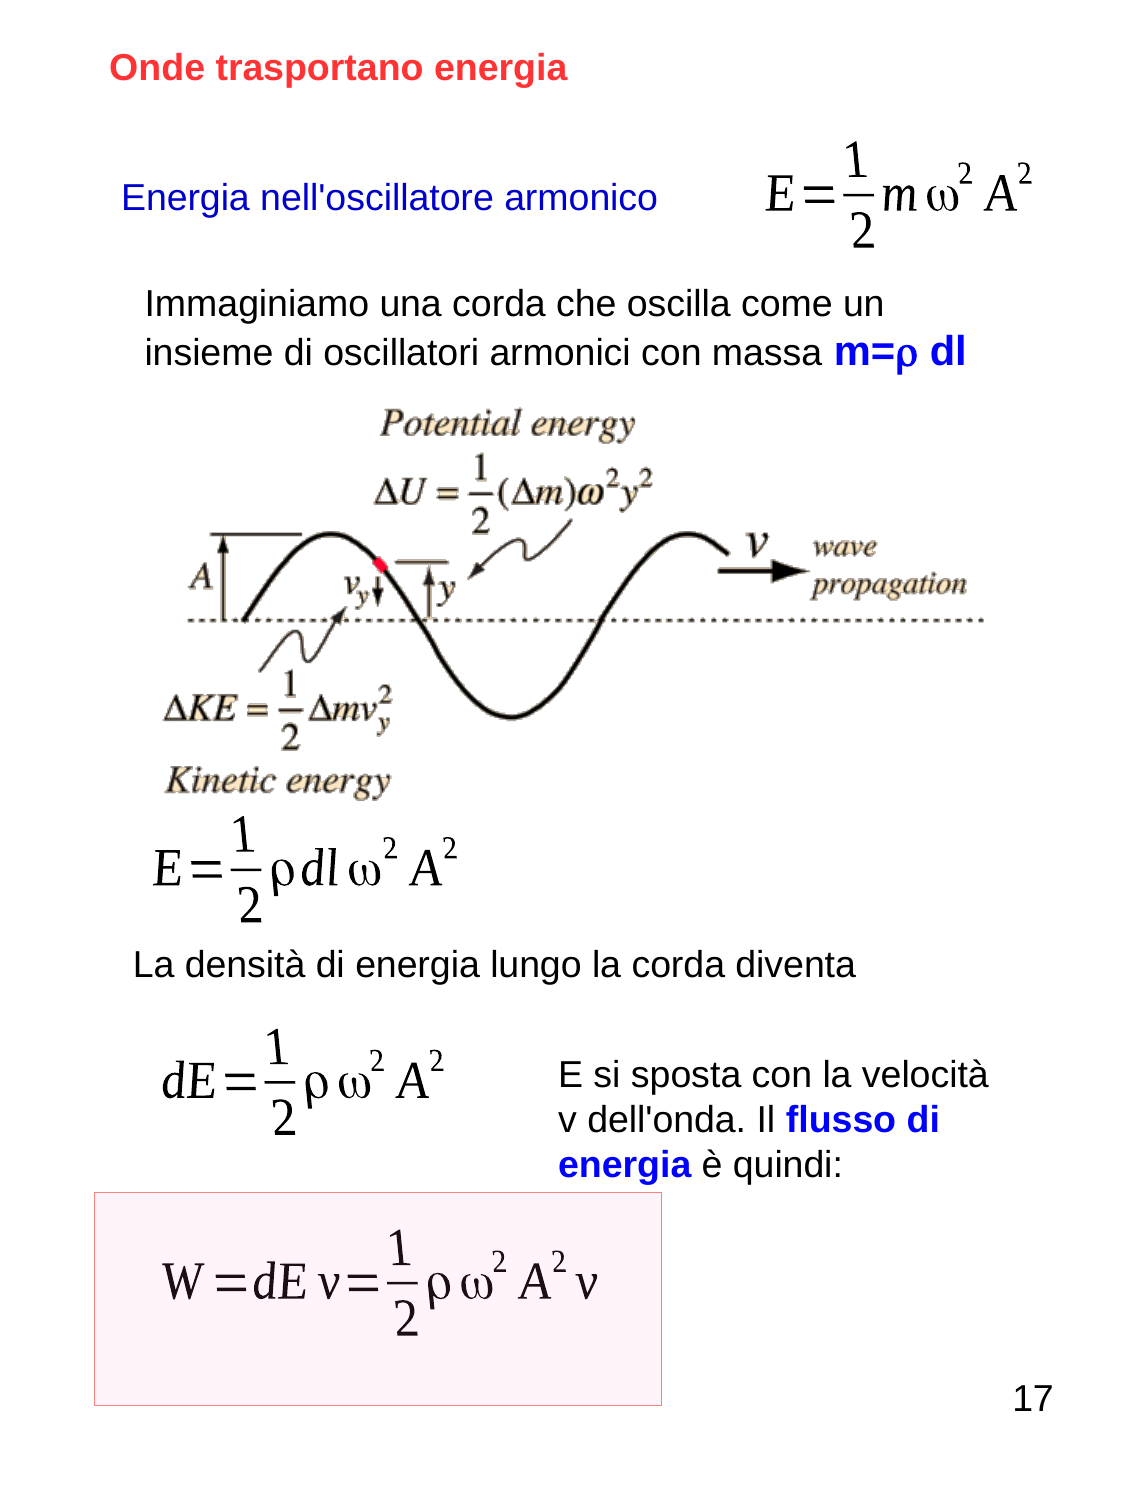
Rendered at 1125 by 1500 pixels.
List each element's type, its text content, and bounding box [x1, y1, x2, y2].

text_box Energia nell'oscillatore armonico [106, 165, 709, 226]
picture [146, 389, 1004, 812]
text_box Onde trasportano energia [94, 35, 981, 96]
chart [129, 804, 477, 933]
text_box [94, 1192, 827, 1500]
text_box La densità di energia lungo la corda diventa [118, 933, 875, 993]
text_box E si sposta con la velocità v dell'onda. Il flusso di energia è quindi: [543, 1043, 1028, 1193]
chart [141, 1017, 465, 1146]
chart [742, 129, 1054, 259]
text_box Immaginiamo una corda che oscilla come un insieme di oscillatori armonici con massa m=r dl [129, 271, 1004, 382]
